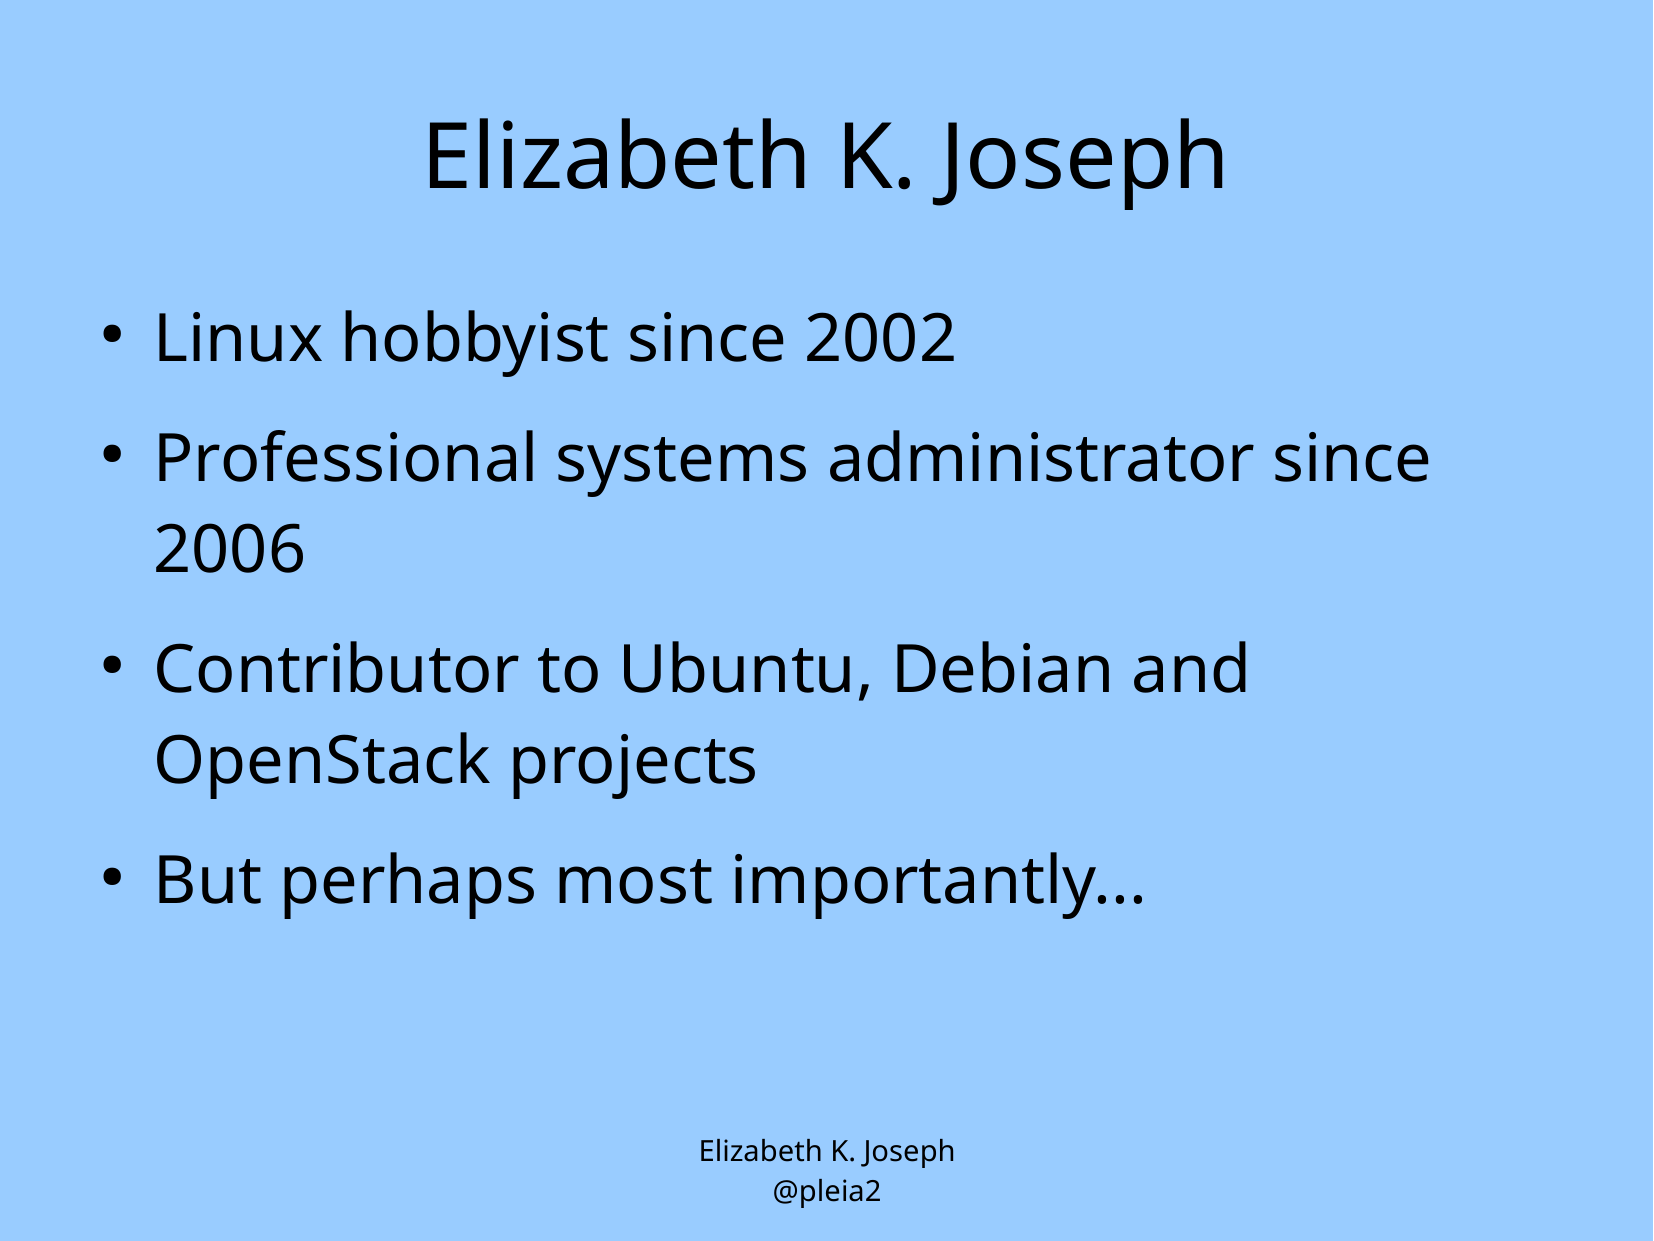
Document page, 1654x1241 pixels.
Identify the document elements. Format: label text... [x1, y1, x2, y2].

list Linux hobbyist since 2002 Professional systems administrator since 2006 Contributor to Ubuntu, Debian and OpenStack projects But perhaps most importantly... [82, 290, 1571, 1010]
title Elizabeth K. Joseph [82, 49, 1571, 257]
